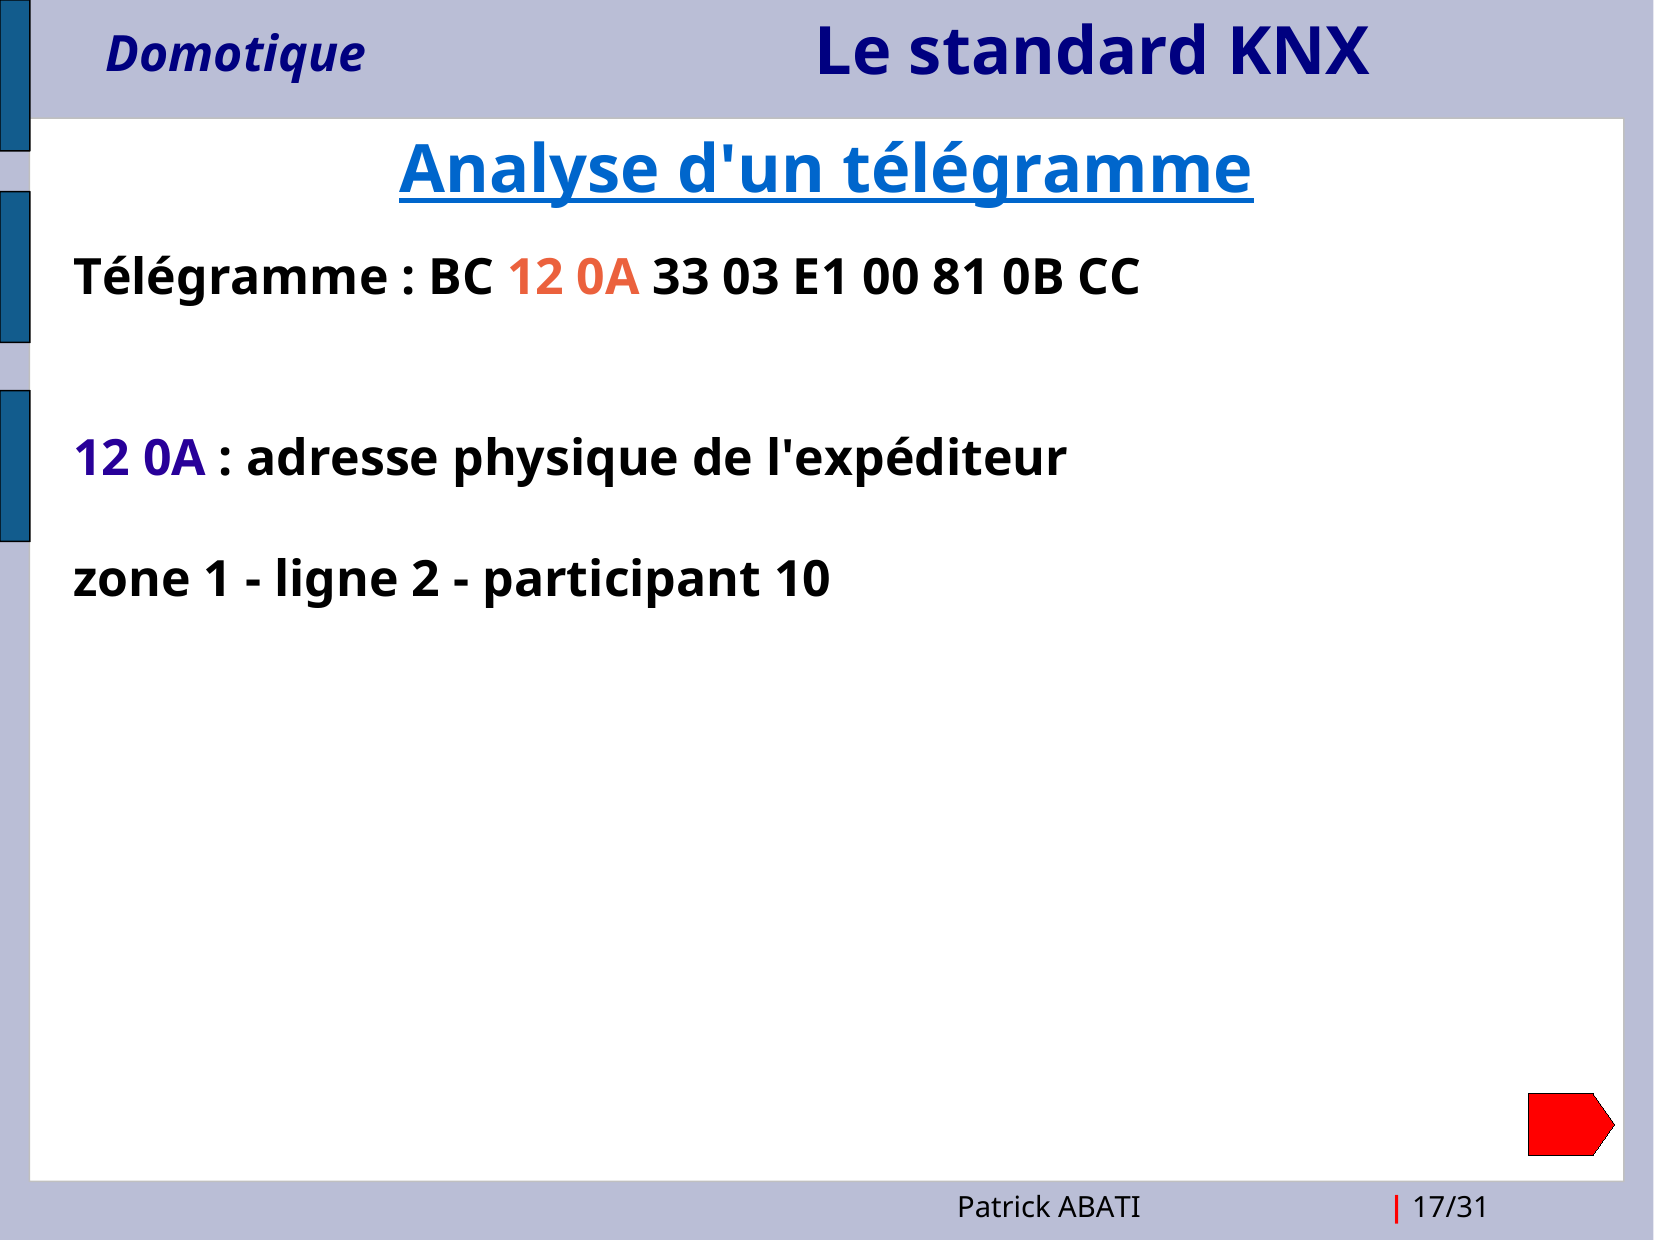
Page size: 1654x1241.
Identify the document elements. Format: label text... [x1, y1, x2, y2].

text_box Télégramme : BC 12 0A 33 03 E1 00 81 0B CC 12 0A : adresse physique de l'expéditeur zone 1 - ligne 2 - participant 10 [58, 236, 1595, 613]
text_box Analyse d'un télégramme [29, 118, 1624, 215]
text_box [1528, 1093, 1615, 1156]
